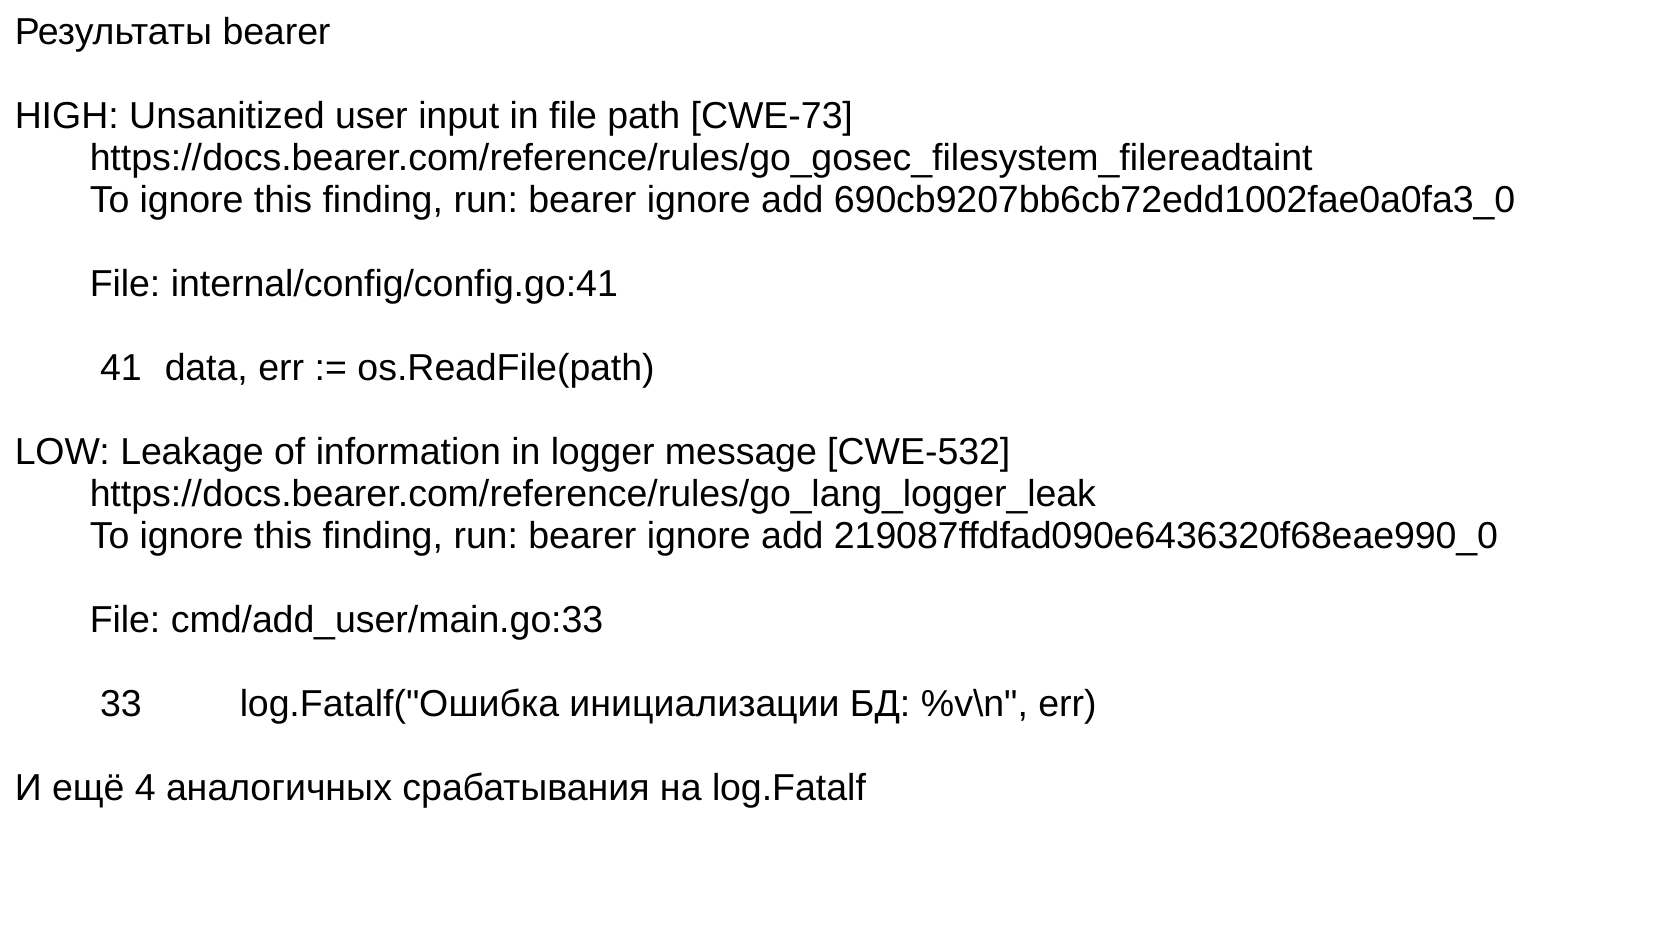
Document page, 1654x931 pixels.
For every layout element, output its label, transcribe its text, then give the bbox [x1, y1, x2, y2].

text_box Результаты bearer HIGH: Unsanitized user input in file path [CWE-73] https://docs.bearer.com/reference/rules/go_gosec_filesystem_filereadtaint To ignore this finding, run: bearer ignore add 690cb9207bb6cb72edd1002fae0a0fa3_0 File: internal/config/config.go:41 41 data, err := os.ReadFile(path) LOW: Leakage of information in logger message [CWE-532] https://docs.bearer.com/reference/rules/go_lang_logger_leak To ignore this finding, run: bearer ignore add 219087ffdfad090e6436320f68eae990_0 File: cmd/add_user/main.go:33 33 log.Fatalf("Ошибка инициализации БД: %v\n", err) И ещё 4 аналогичных срабатывания на log.Fatalf [0, 3, 1576, 901]
